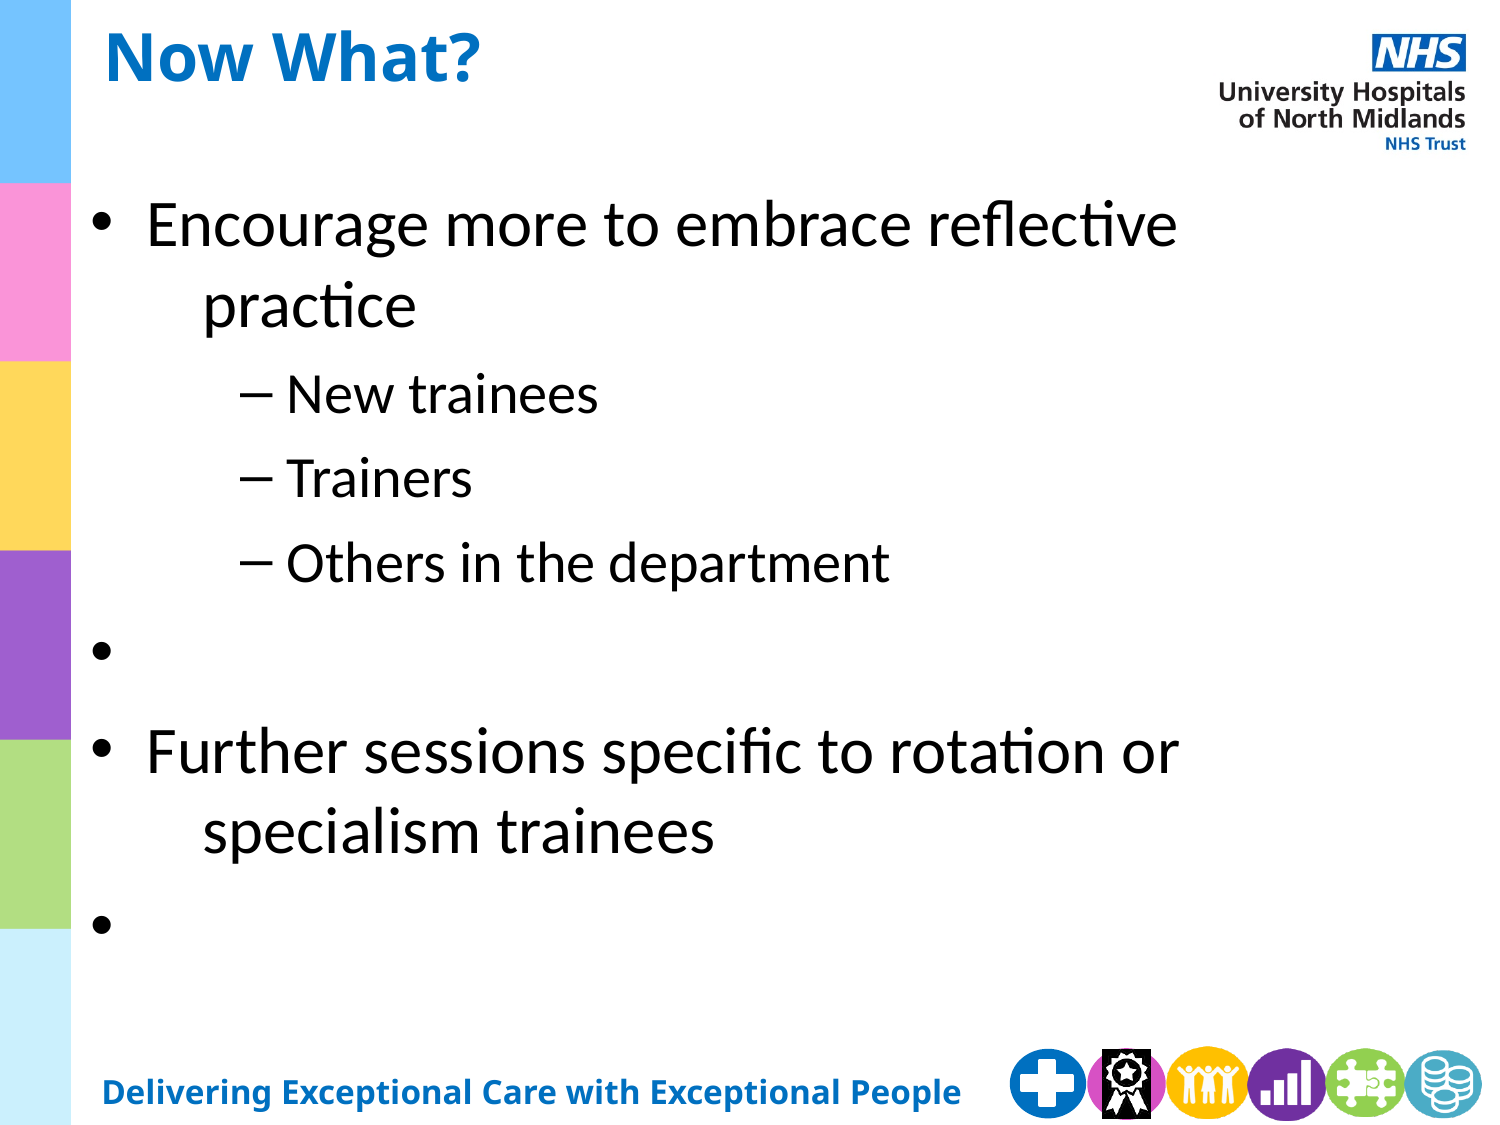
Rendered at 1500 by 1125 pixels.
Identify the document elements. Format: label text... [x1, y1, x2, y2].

title Now What? [88, 7, 1205, 103]
list Encourage more to embrace reflective practice New trainees Trainers Others in the department Further sessions specific to rotation or specialism trainees [75, 172, 1426, 1005]
